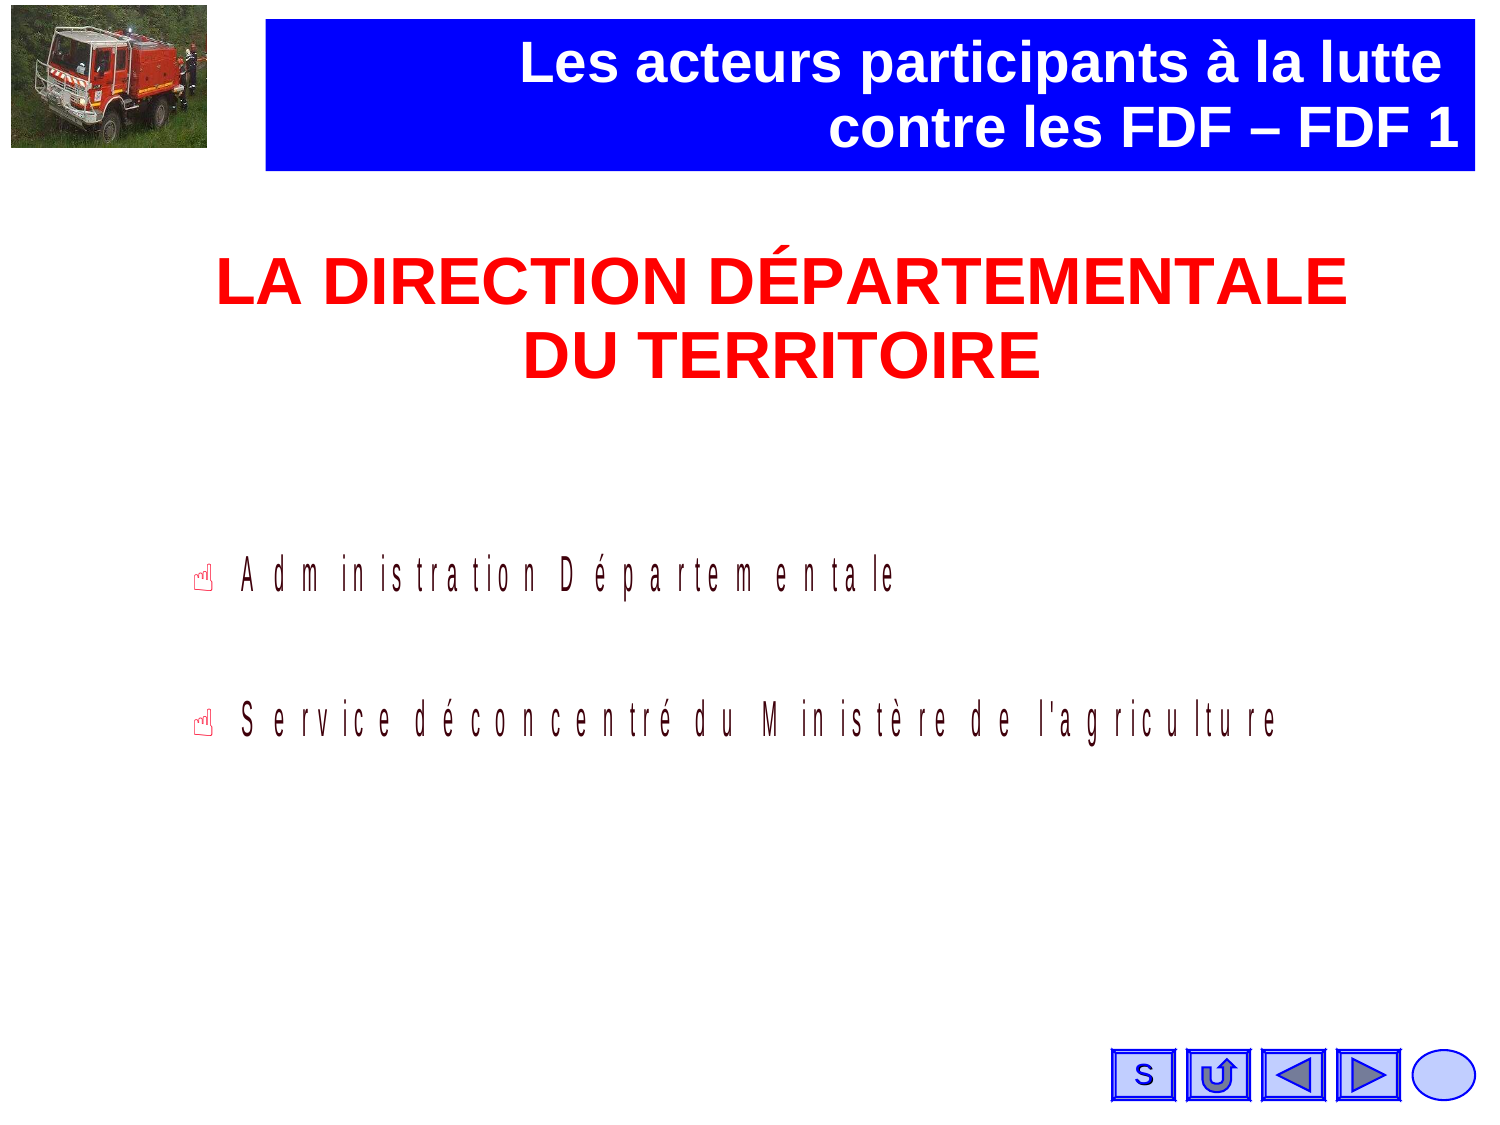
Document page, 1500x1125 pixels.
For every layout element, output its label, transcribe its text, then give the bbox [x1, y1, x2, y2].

text_box LA DIRECTION DÉPARTEMENTALE DU TERRITOIRE [147, 236, 1418, 401]
picture [11, 5, 207, 148]
picture [166, 463, 1329, 975]
text_box Les acteurs participants à la lutte contre les FDF – FDF 1 [265, 19, 1476, 172]
text_box [1412, 1050, 1476, 1101]
